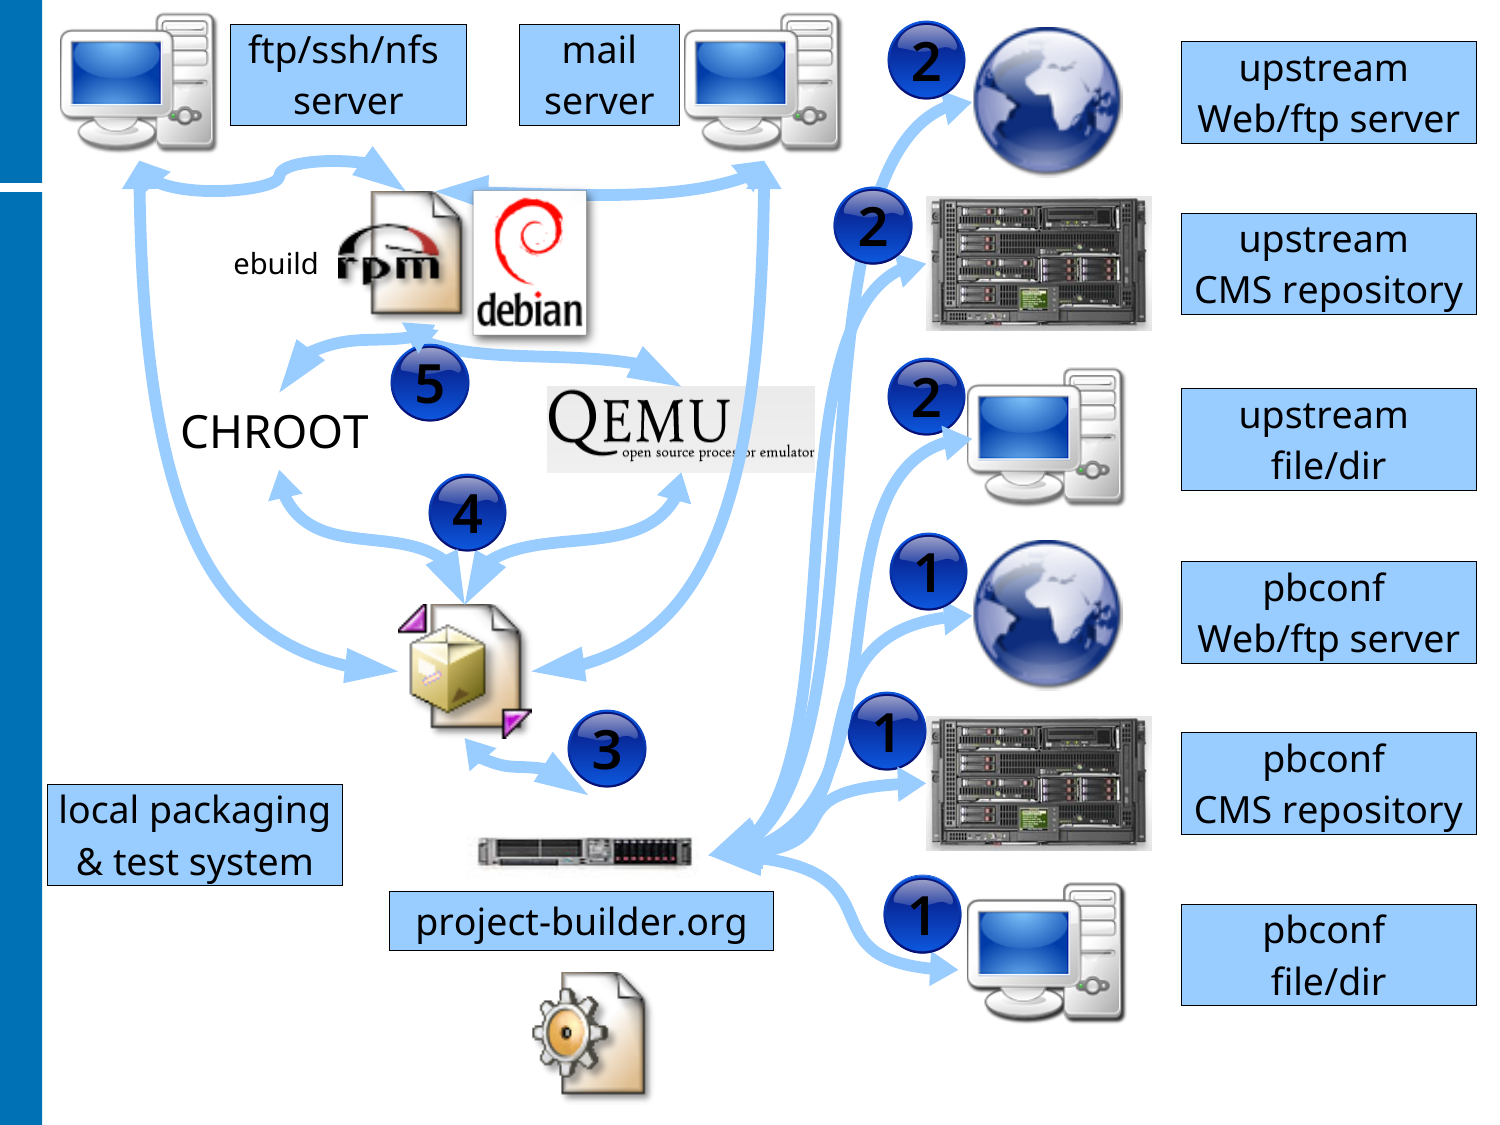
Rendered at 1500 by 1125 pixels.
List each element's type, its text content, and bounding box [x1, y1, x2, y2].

picture [547, 386, 745, 473]
picture [846, 690, 1152, 851]
text_box project-builder.org [389, 891, 774, 951]
picture [338, 177, 621, 423]
picture [926, 196, 1152, 331]
picture [888, 531, 969, 612]
text_box upstream file/dir [1181, 388, 1477, 491]
text_box local packaging & test system [47, 784, 343, 886]
picture [886, 19, 967, 101]
picture [566, 708, 648, 790]
picture [531, 972, 655, 1105]
picture [427, 472, 508, 553]
picture [882, 873, 963, 955]
text_box pbconf CMS repository [1181, 732, 1477, 835]
picture [59, 0, 220, 161]
picture [398, 604, 532, 739]
text_box upstream Web/ftp server [1181, 41, 1477, 144]
picture [972, 540, 1123, 691]
text_box pbconf file/dir [1181, 904, 1477, 1006]
picture [972, 27, 1123, 178]
text_box mail server [519, 24, 680, 126]
picture [966, 869, 1128, 1031]
picture [683, 0, 845, 161]
text_box ftp/ssh/nfs server [230, 24, 467, 126]
picture [832, 185, 914, 266]
text_box ebuild [218, 236, 339, 286]
picture [886, 354, 1128, 516]
text_box upstream CMS repository [1181, 213, 1477, 315]
picture [743, 386, 815, 473]
picture [467, 795, 709, 891]
text_box pbconf Web/ftp server [1181, 561, 1477, 664]
text_box CHROOT [165, 392, 394, 461]
